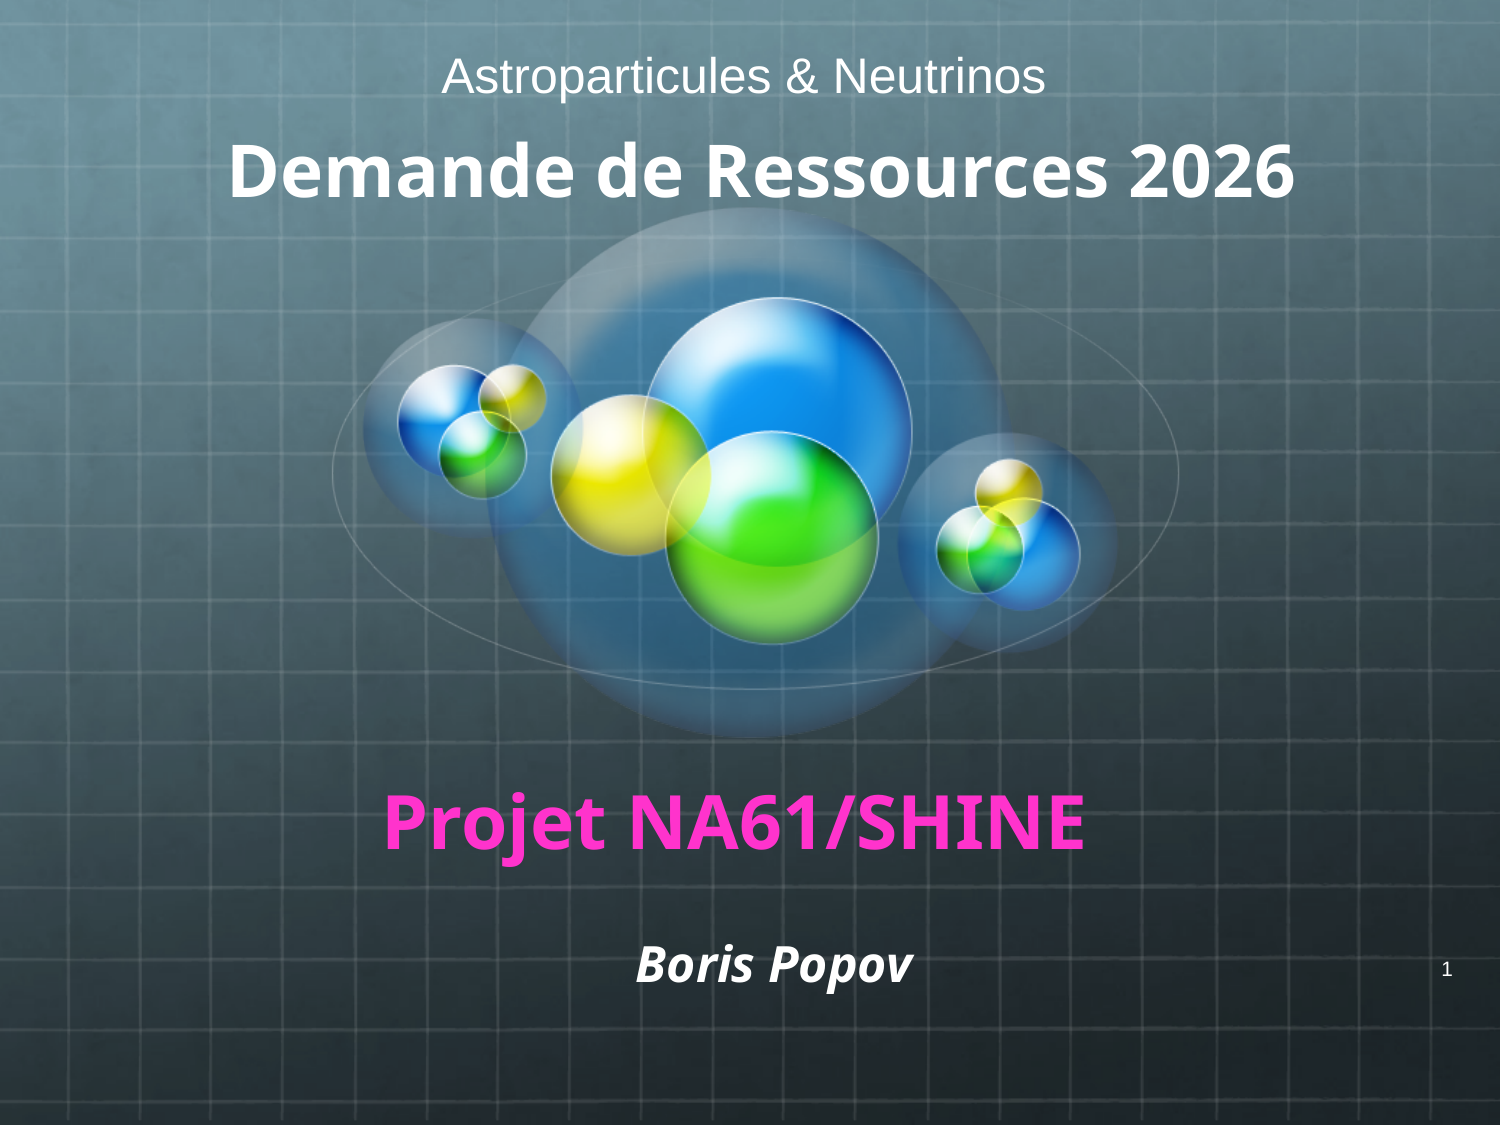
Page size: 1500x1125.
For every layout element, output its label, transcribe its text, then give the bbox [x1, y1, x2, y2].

picture [0, 0, 1500, 1125]
text_box <number> [1412, 938, 1500, 998]
text_box Demande de Ressources 2026 [123, 113, 1399, 220]
text_box Boris Popov [136, 893, 1412, 1000]
text_box Projet NA61/SHINE [219, 767, 1270, 893]
